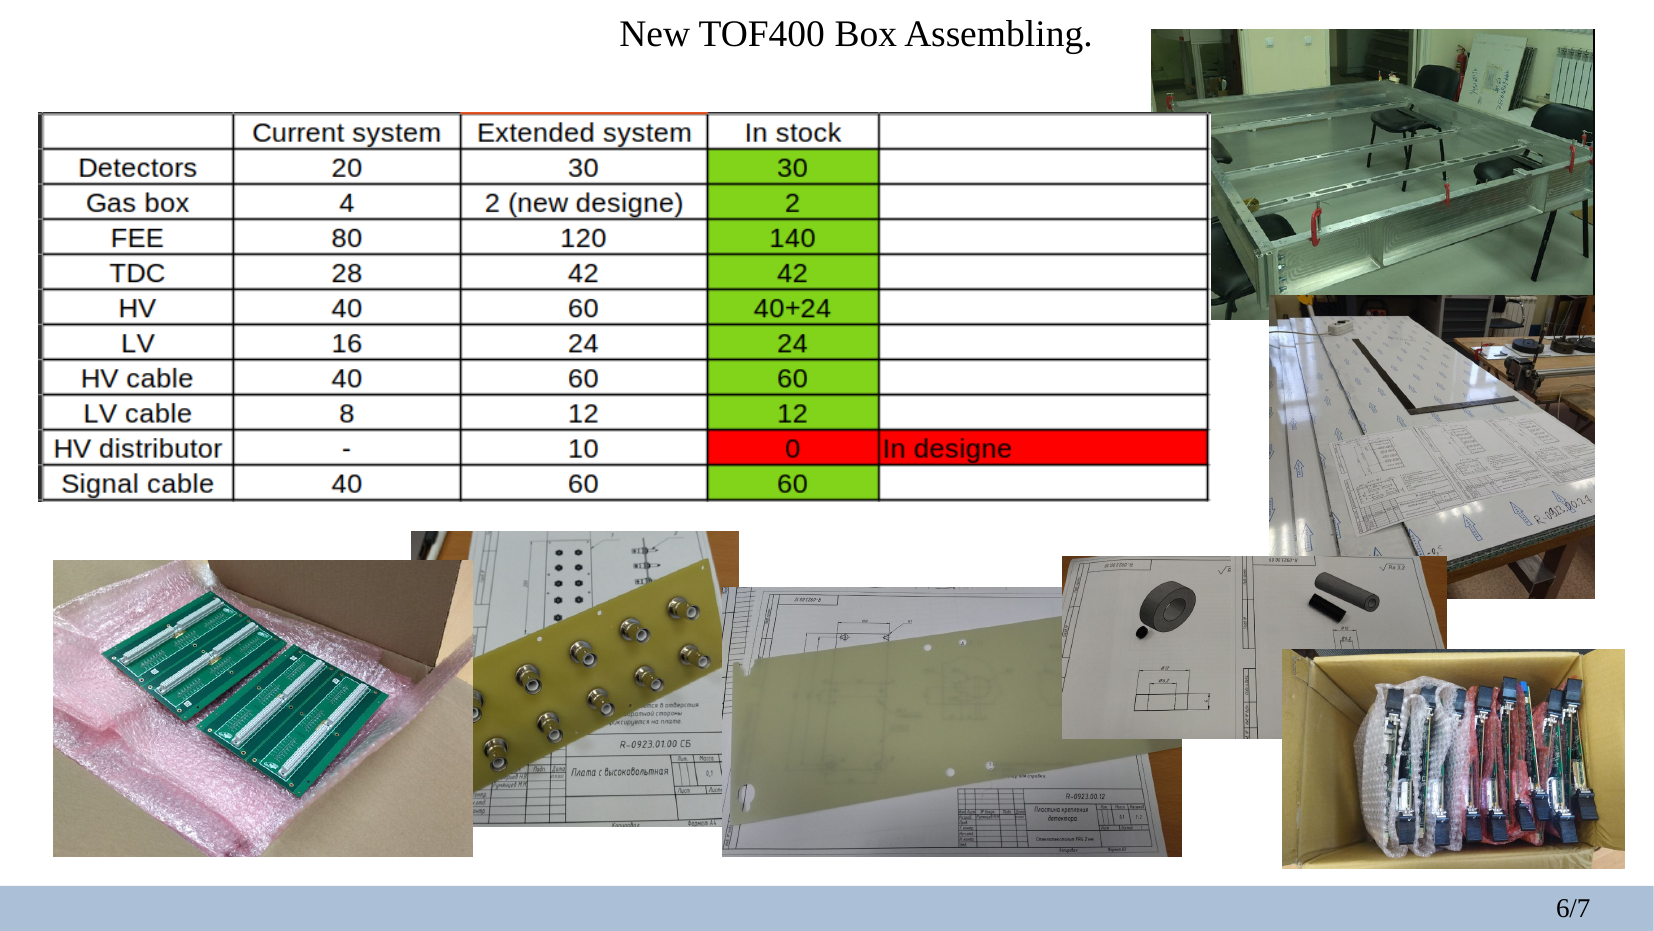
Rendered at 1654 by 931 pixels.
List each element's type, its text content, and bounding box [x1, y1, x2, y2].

text_box 6/7 [1541, 885, 1654, 931]
text_box New TOF400 Box Assembling. [118, 5, 1595, 63]
text_box [0, 885, 1541, 931]
picture [38, 29, 1625, 869]
